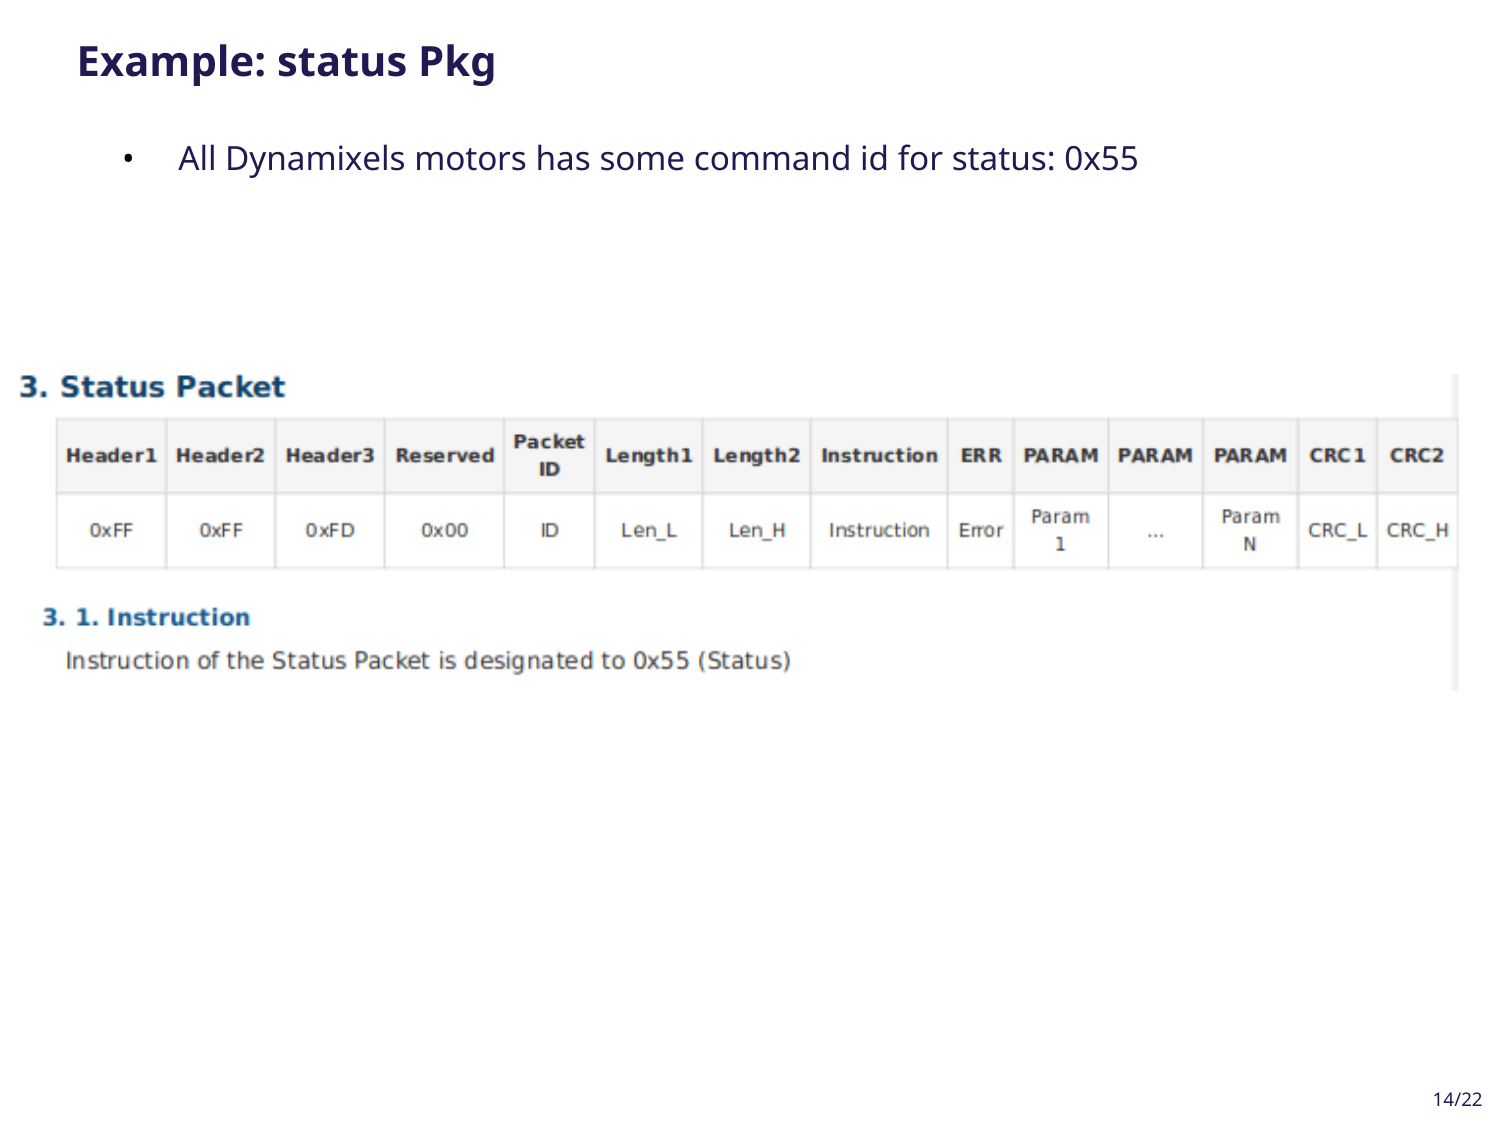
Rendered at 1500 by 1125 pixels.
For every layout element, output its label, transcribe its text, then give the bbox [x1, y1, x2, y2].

picture [15, 374, 1471, 691]
title Example: status Pkg [61, 28, 1441, 92]
list All Dynamixels motors has some command id for status: 0x55 [60, 135, 1482, 1081]
